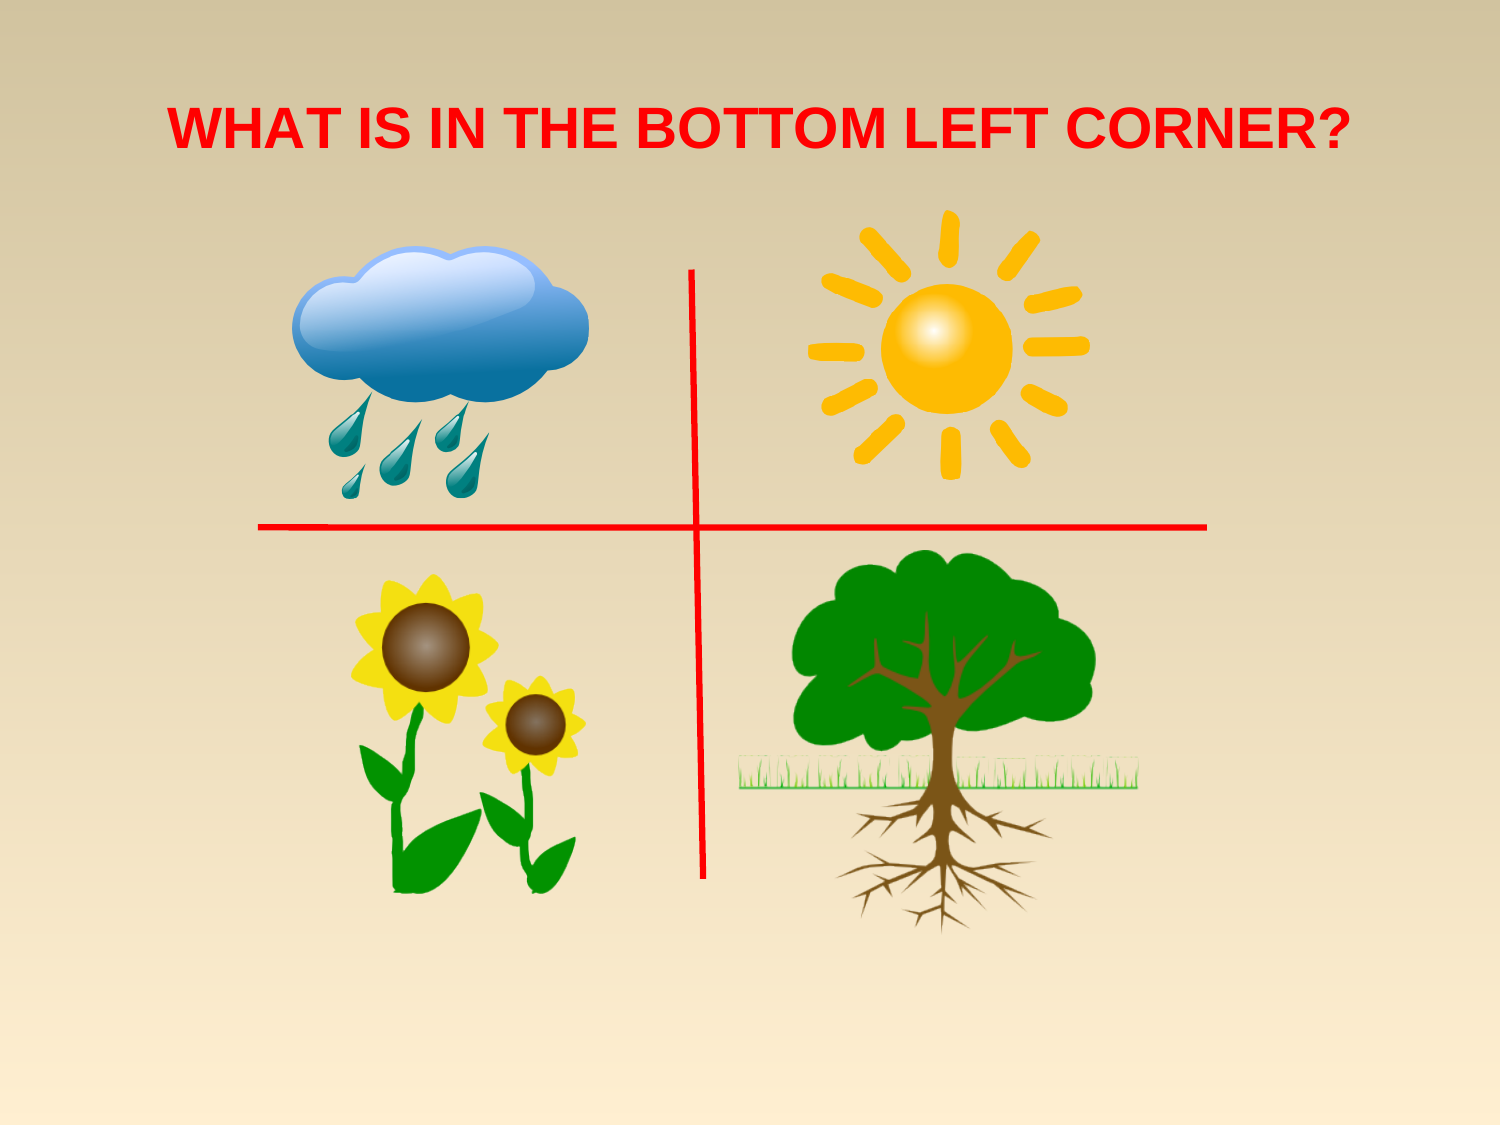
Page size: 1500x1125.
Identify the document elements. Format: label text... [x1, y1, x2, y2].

picture [738, 550, 1139, 935]
picture [292, 246, 589, 499]
picture [351, 574, 586, 894]
text_box WHAT IS IN THE BOTTOM LEFT CORNER? [152, 82, 1407, 168]
picture [808, 210, 1090, 480]
